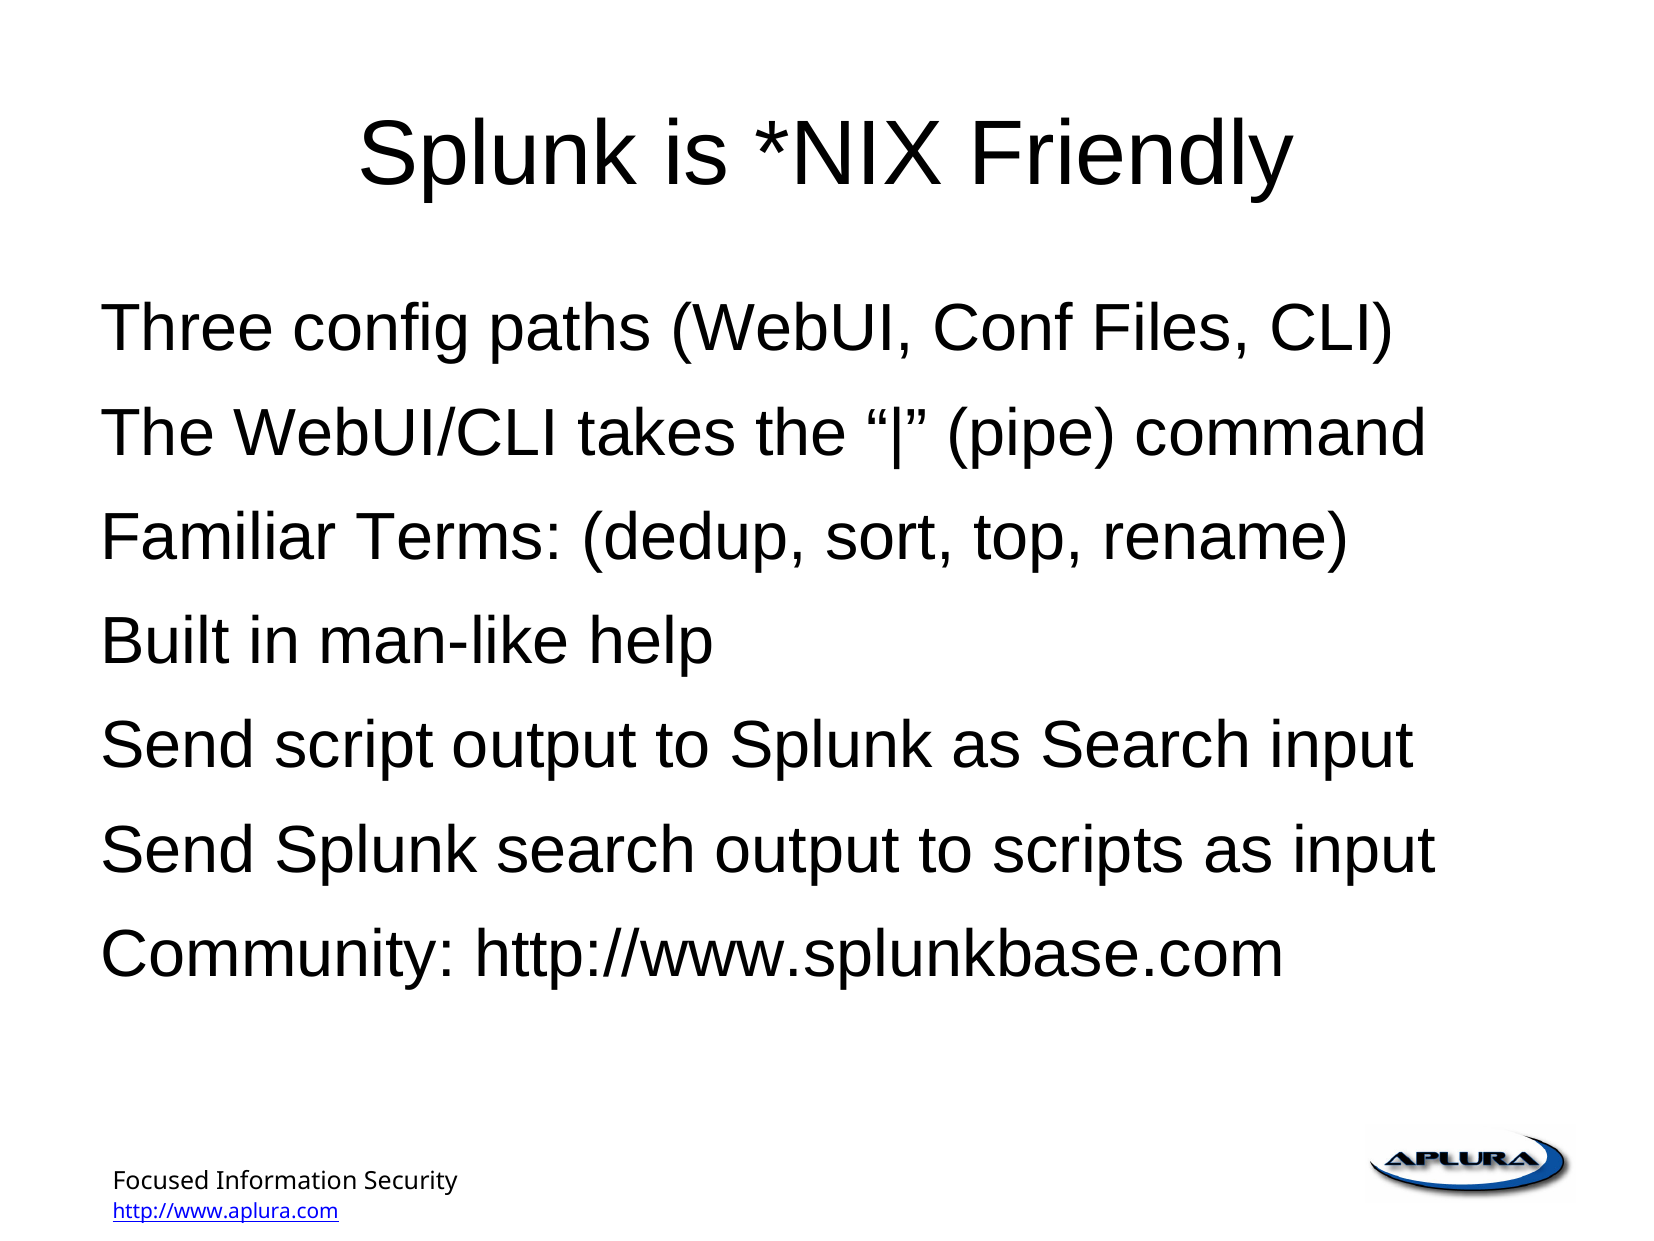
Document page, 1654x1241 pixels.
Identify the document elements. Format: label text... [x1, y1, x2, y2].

title Splunk is *NIX Friendly [82, 56, 1571, 250]
picture [1365, 1124, 1576, 1203]
list Three config paths (WebUI, Conf Files, CLI) The WebUI/CLI takes the “|” (pipe) command Familiar Terms: (dedup, sort, top, rename) Built in man-like help Send script output to Splunk as Search input Send Splunk search output to scripts as input Community: http://www.splunkbase.com [82, 290, 1571, 1094]
